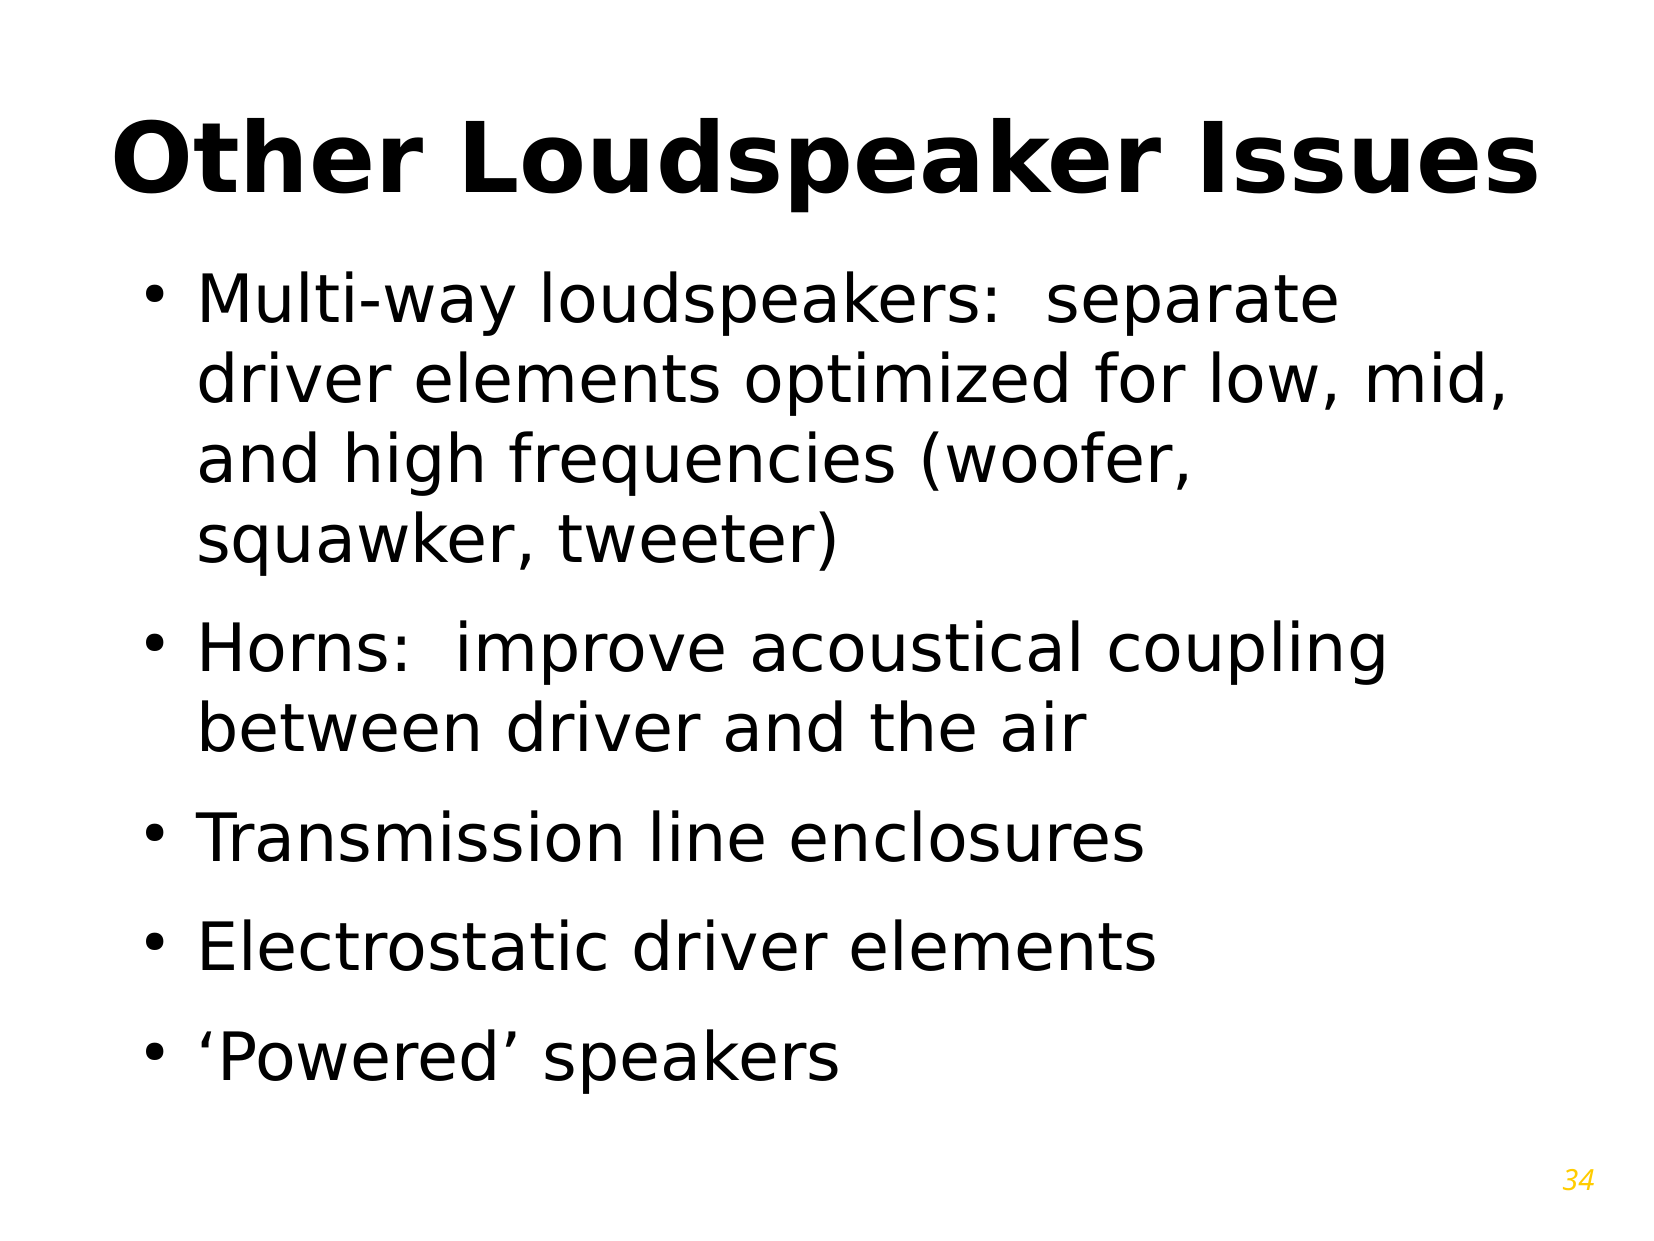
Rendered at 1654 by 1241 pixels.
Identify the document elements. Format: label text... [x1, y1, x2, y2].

list Multi-way loudspeakers: separate driver elements optimized for low, mid, and high frequencies (woofer, squawker, tweeter) Horns: improve acoustical coupling between driver and the air Transmission line enclosures Electrostatic driver elements ‘Powered’ speakers [110, 248, 1557, 1067]
slide_number <skaitlis> [1339, 1153, 1610, 1241]
title Other Loudspeaker Issues [82, 49, 1571, 257]
